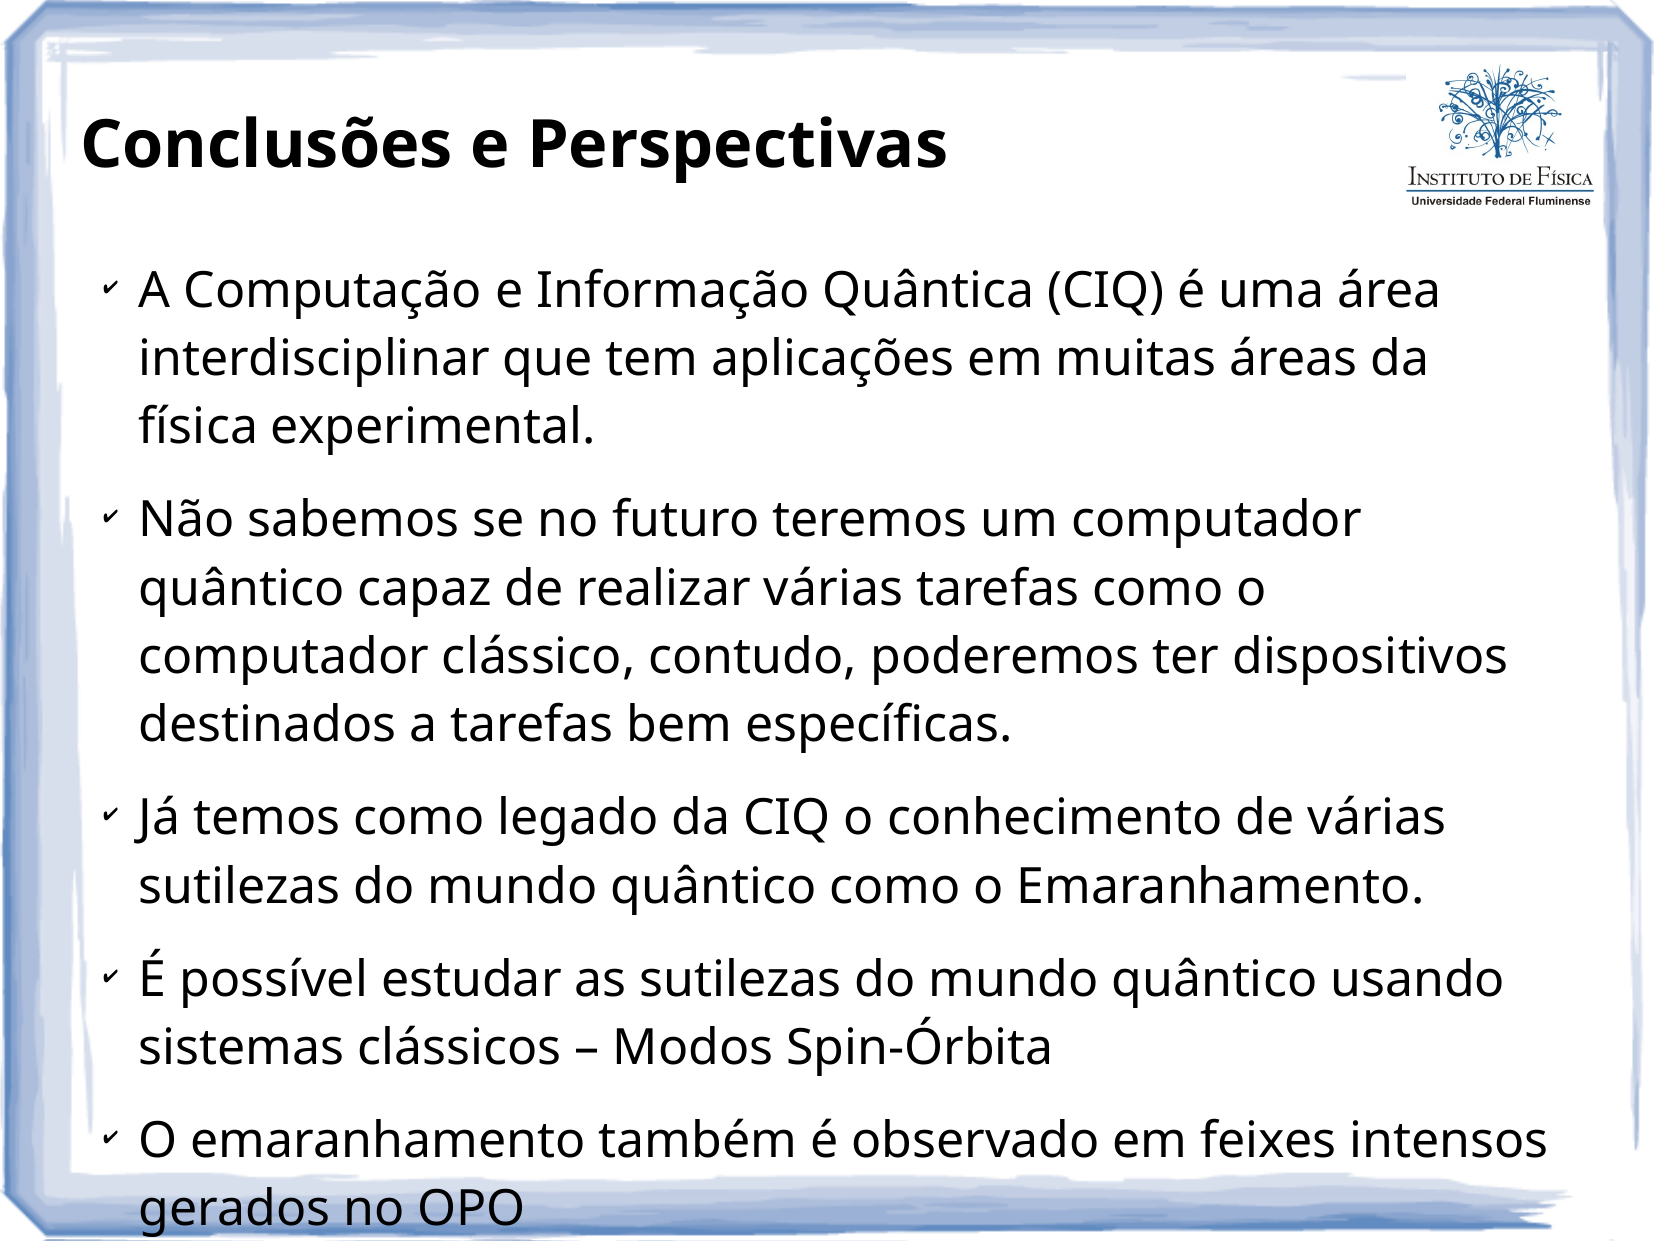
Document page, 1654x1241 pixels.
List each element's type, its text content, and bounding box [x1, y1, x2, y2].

text_box A Computação e Informação Quântica (CIQ) é uma área interdisciplinar que tem aplicações em muitas áreas da física experimental. Não sabemos se no futuro teremos um computador quântico capaz de realizar várias tarefas como o computador clássico, contudo, poderemos ter dispositivos destinados a tarefas bem específicas. Já temos como legado da CIQ o conhecimento de várias sutilezas do mundo quântico como o Emaranhamento. É possível estudar as sutilezas do mundo quântico usando sistemas clássicos – Modos Spin-Órbita O emaranhamento também é observado em feixes intensos gerados no OPO [88, 246, 1565, 1232]
text_box Conclusões e Perspectivas [65, 88, 966, 181]
picture [0, 0, 1654, 1241]
